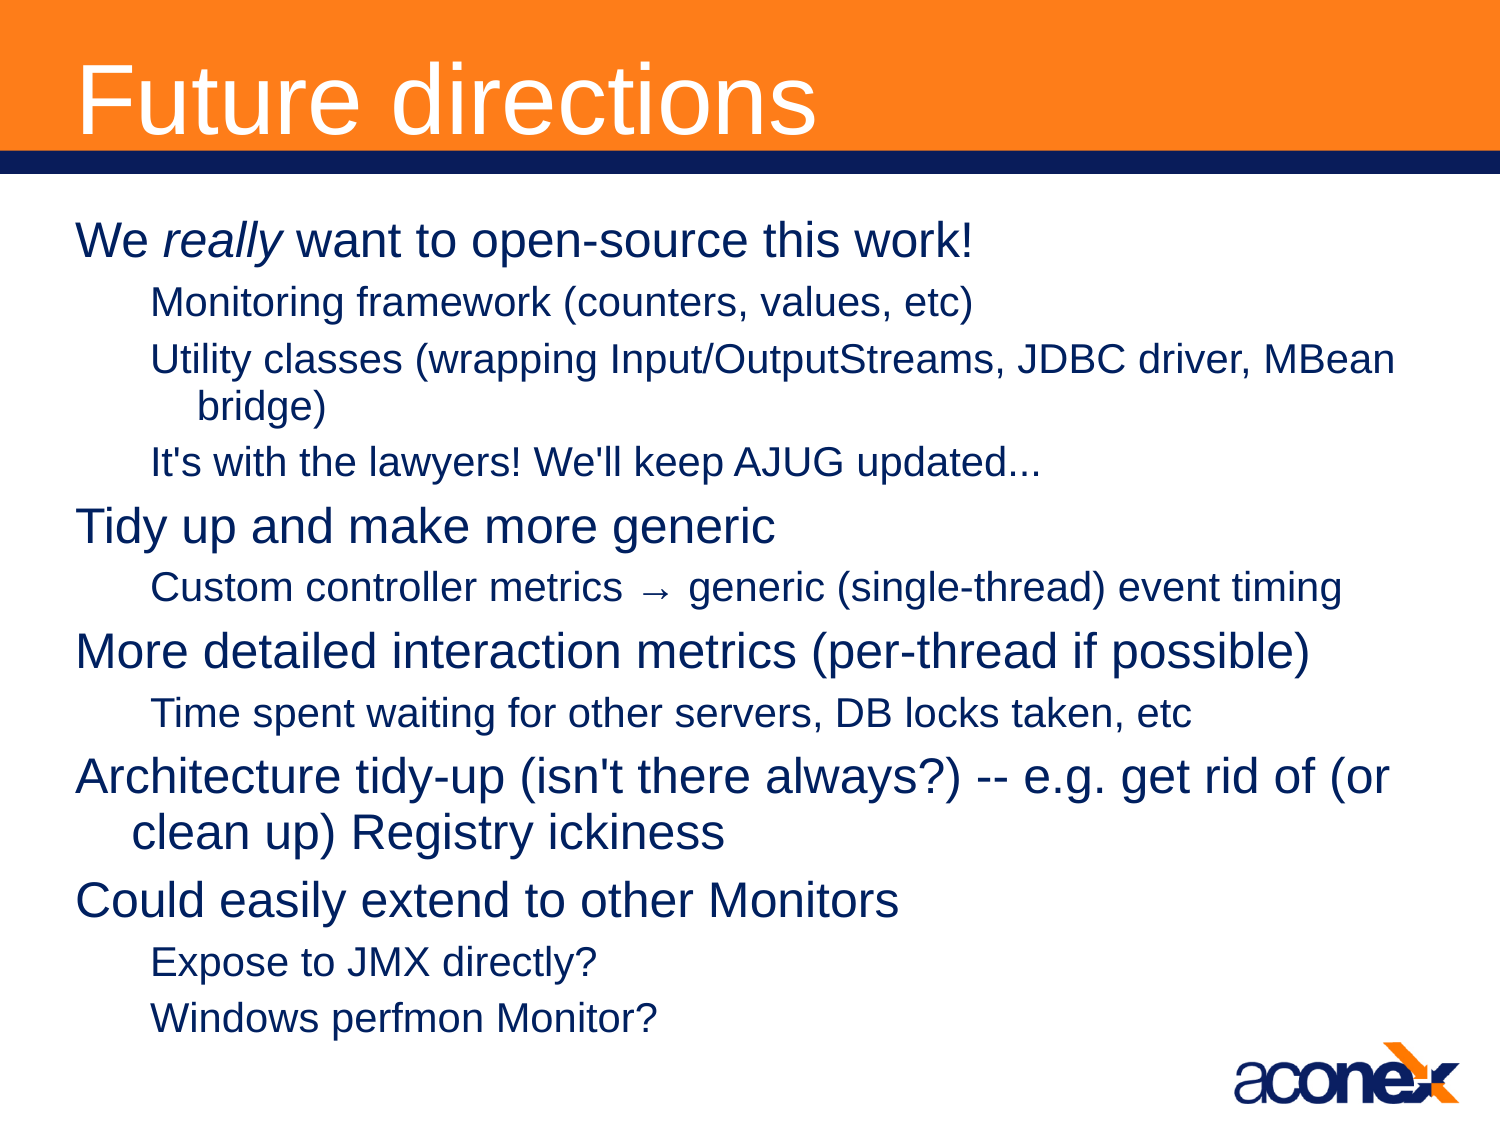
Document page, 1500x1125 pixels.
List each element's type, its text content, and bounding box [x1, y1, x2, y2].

picture [1426, 1042, 1460, 1104]
list We really want to open-source this work! Monitoring framework (counters, values, etc) Utility classes (wrapping Input/OutputStreams, JDBC driver, MBean bridge) It's with the lawyers! We'll keep AJUG updated... Tidy up and make more generic Custom controller metrics → generic (single-thread) event timing More detailed interaction metrics (per-thread if possible) Time spent waiting for other servers, DB locks taken, etc Architecture tidy-up (isn't there always?) -- e.g. get rid of (or clean up) Registry ickiness Could easily extend to other Monitors Expose to JMX directly? Windows perfmon Monitor? [75, 212, 1426, 1125]
title Future directions [75, 30, 1426, 169]
